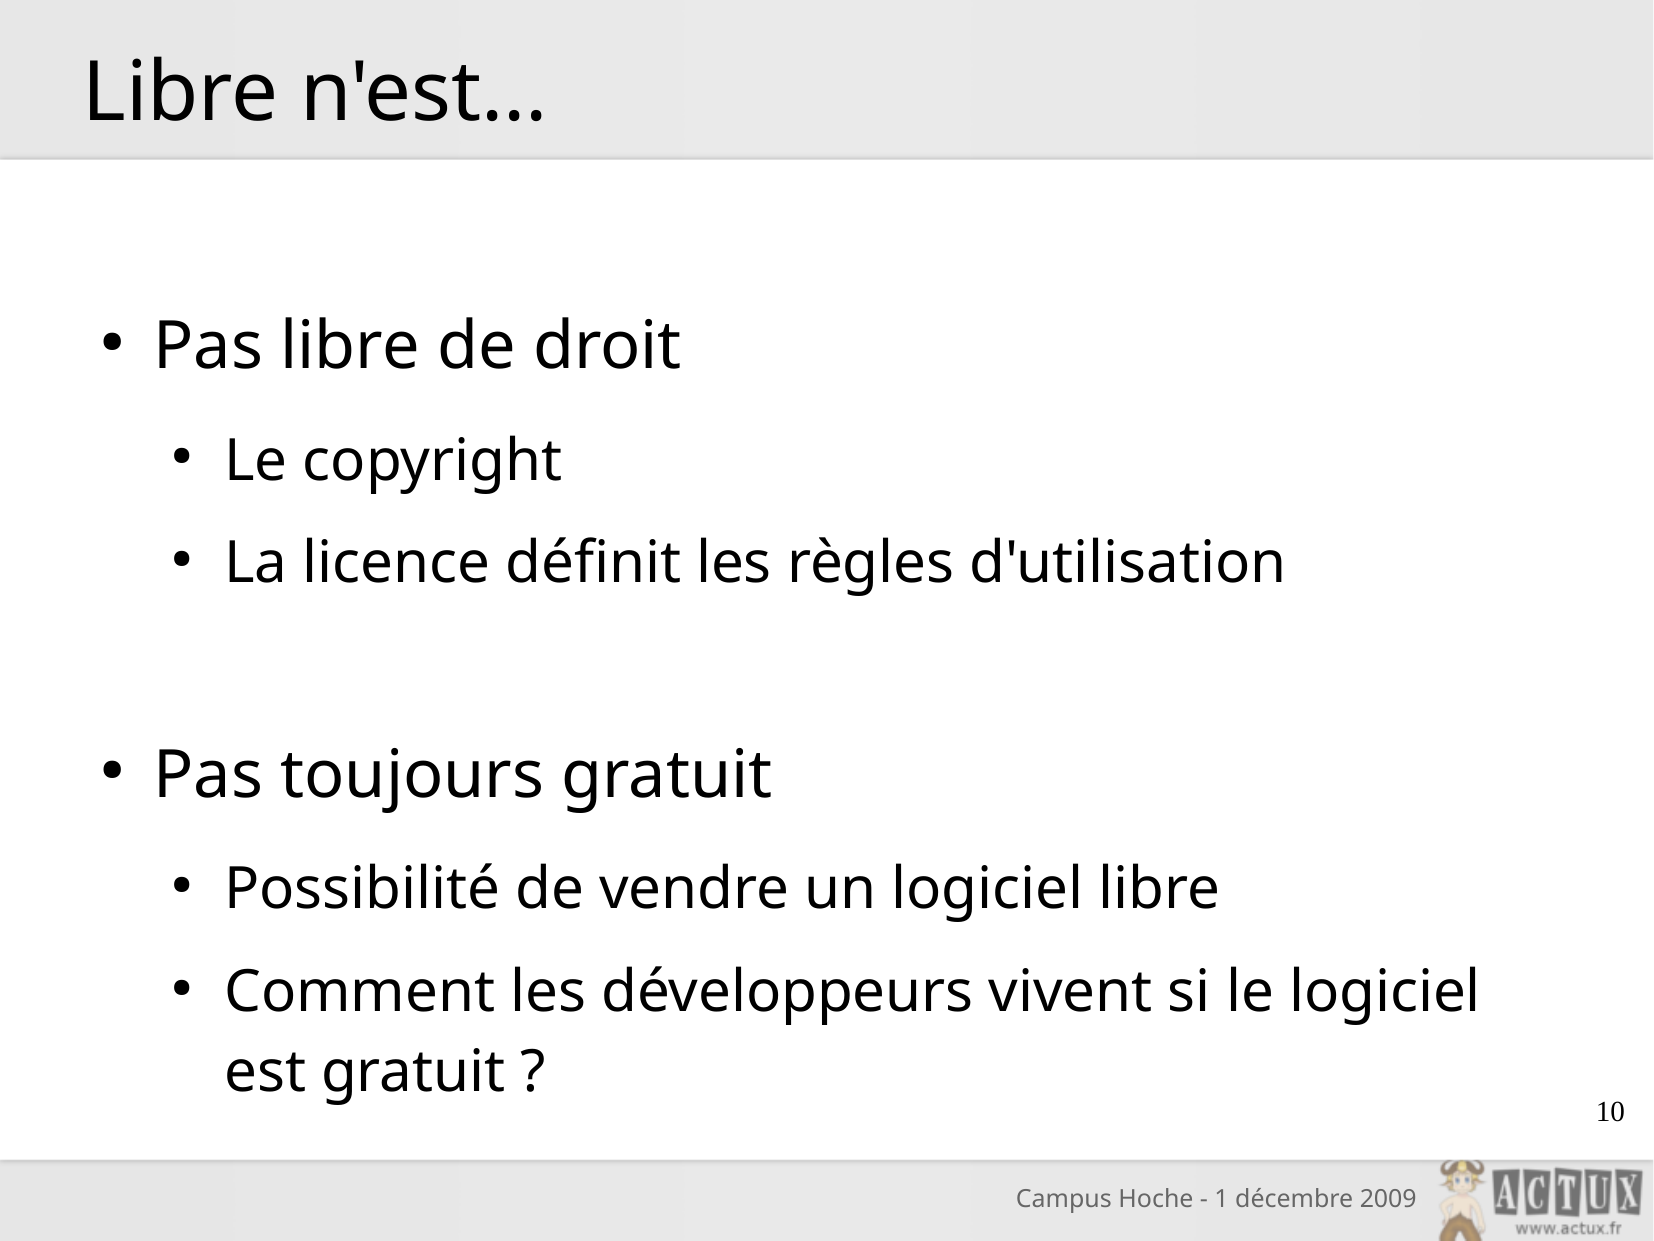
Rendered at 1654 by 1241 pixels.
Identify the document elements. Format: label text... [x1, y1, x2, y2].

list Pas libre de droit Le copyright La licence définit les règles d'utilisation Pas toujours gratuit Possibilité de vendre un logiciel libre Comment les développeurs vivent si le logiciel est gratuit ? [82, 177, 1571, 1109]
picture [0, 0, 1654, 1241]
title Libre n'est... [82, 29, 1571, 148]
